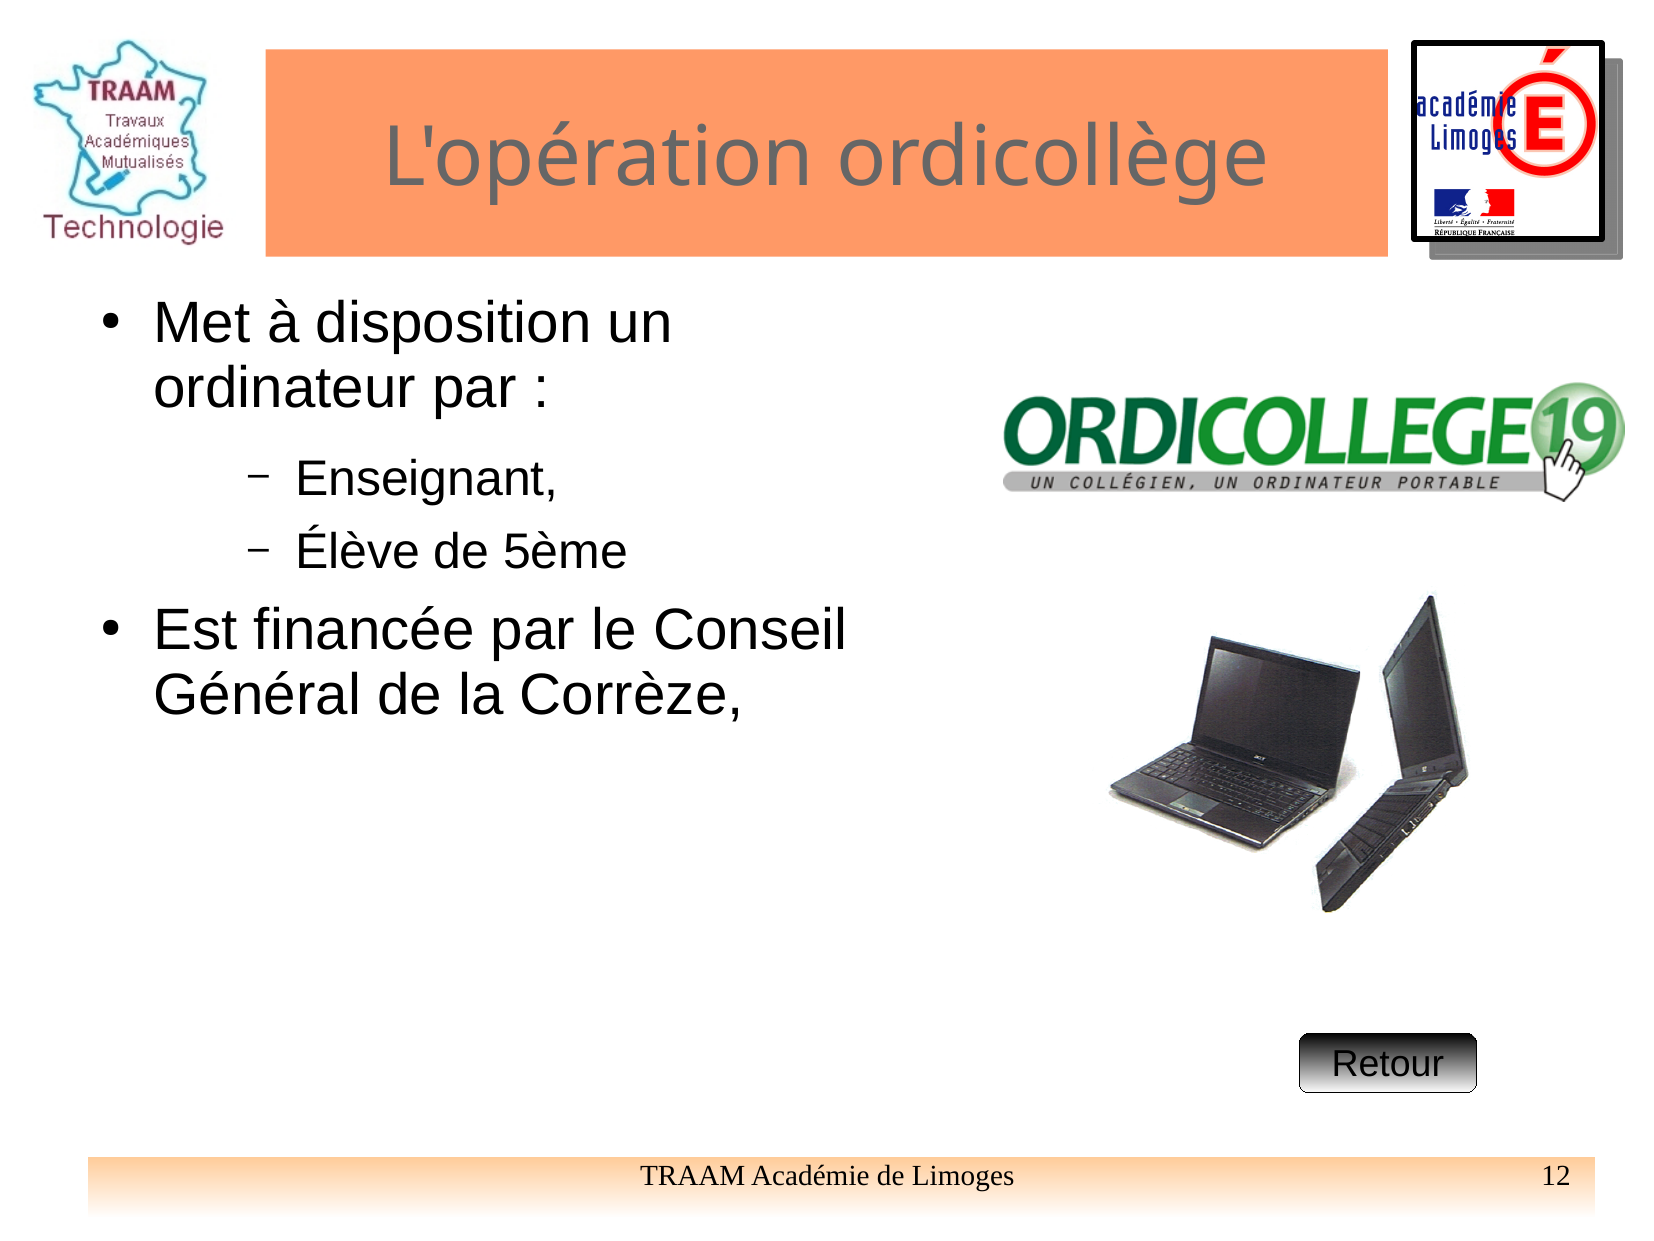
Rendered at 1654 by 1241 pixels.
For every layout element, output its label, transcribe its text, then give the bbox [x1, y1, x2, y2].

picture [1092, 581, 1471, 916]
list Met à disposition un ordinateur par : Enseignant, Élève de 5ème Est financée par le Conseil Général de la Corrèze, [82, 290, 945, 1109]
picture [1003, 376, 1625, 502]
text_box Retour [1299, 1033, 1477, 1093]
picture [23, 29, 237, 252]
title L'opération ordicollège [265, 49, 1388, 257]
picture [1417, 46, 1599, 236]
